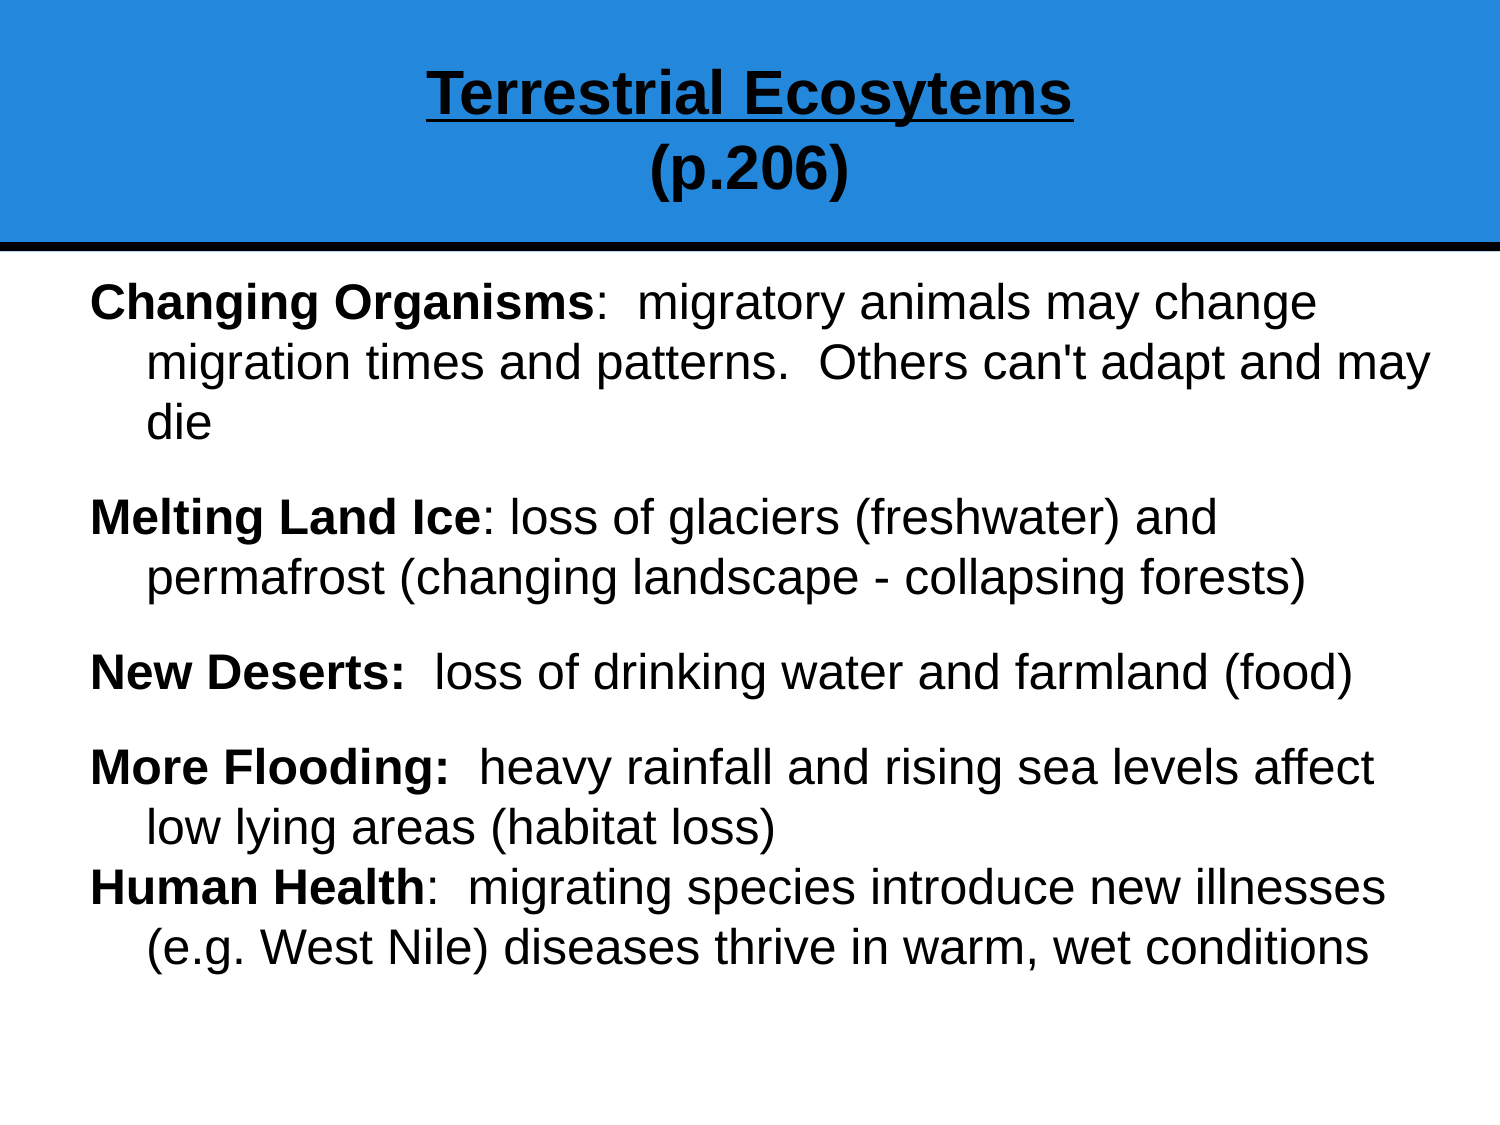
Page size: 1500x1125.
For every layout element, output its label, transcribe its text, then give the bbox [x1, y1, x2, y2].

text_box Changing Organisms: migratory animals may change migration times and patterns. Others can't adapt and may die Melting Land Ice: loss of glaciers (freshwater) and permafrost (changing landscape - collapsing forests) New Deserts: loss of drinking water and farmland (food) More Flooding: heavy rainfall and rising sea levels affect low lying areas (habitat loss) Human Health: migrating species introduce new illnesses (e.g. West Nile) diseases thrive in warm, wet conditions [74, 262, 1473, 1078]
text_box Terrestrial Ecosytems (p.206) [74, 45, 1425, 233]
